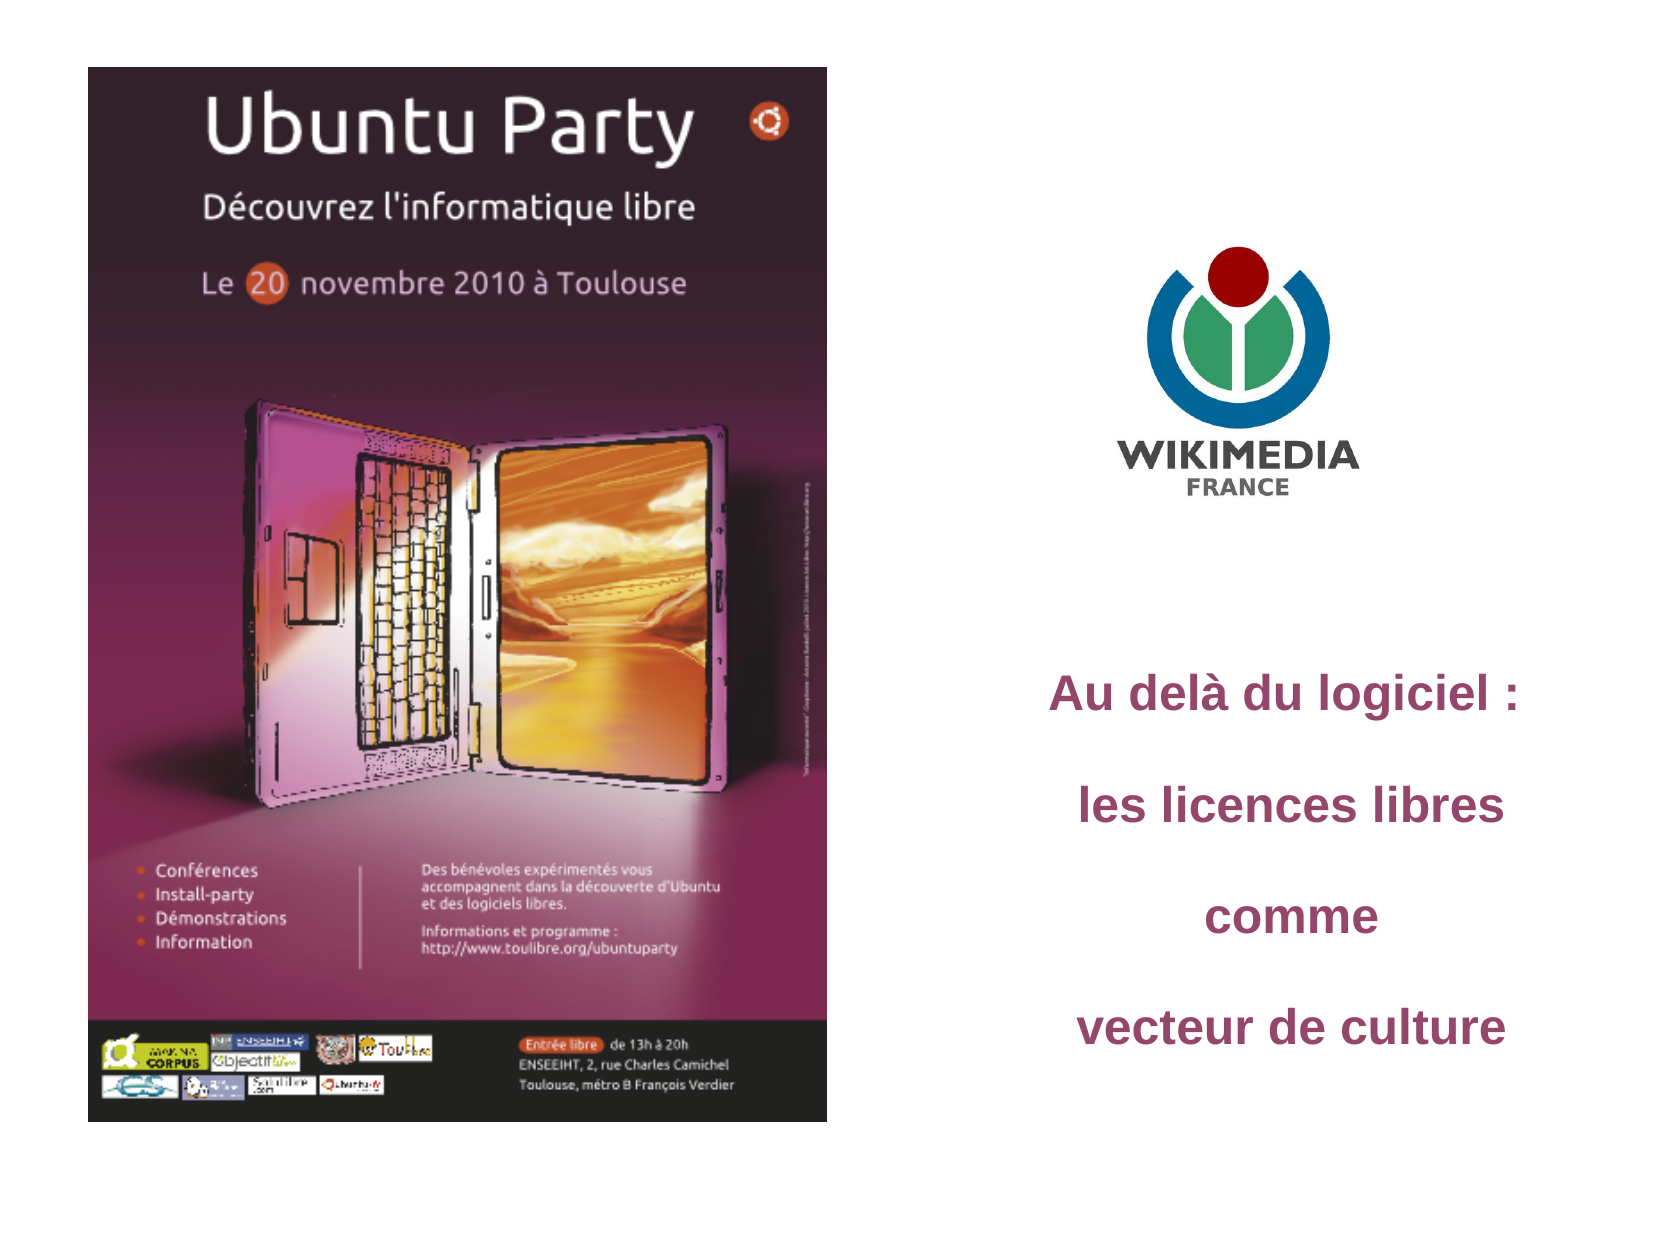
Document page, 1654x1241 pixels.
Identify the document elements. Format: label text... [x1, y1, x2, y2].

picture [1112, 193, 1364, 549]
text_box Au delà du logiciel : les licences libres comme vecteur de culture [1033, 602, 1550, 1008]
picture [88, 67, 827, 1123]
